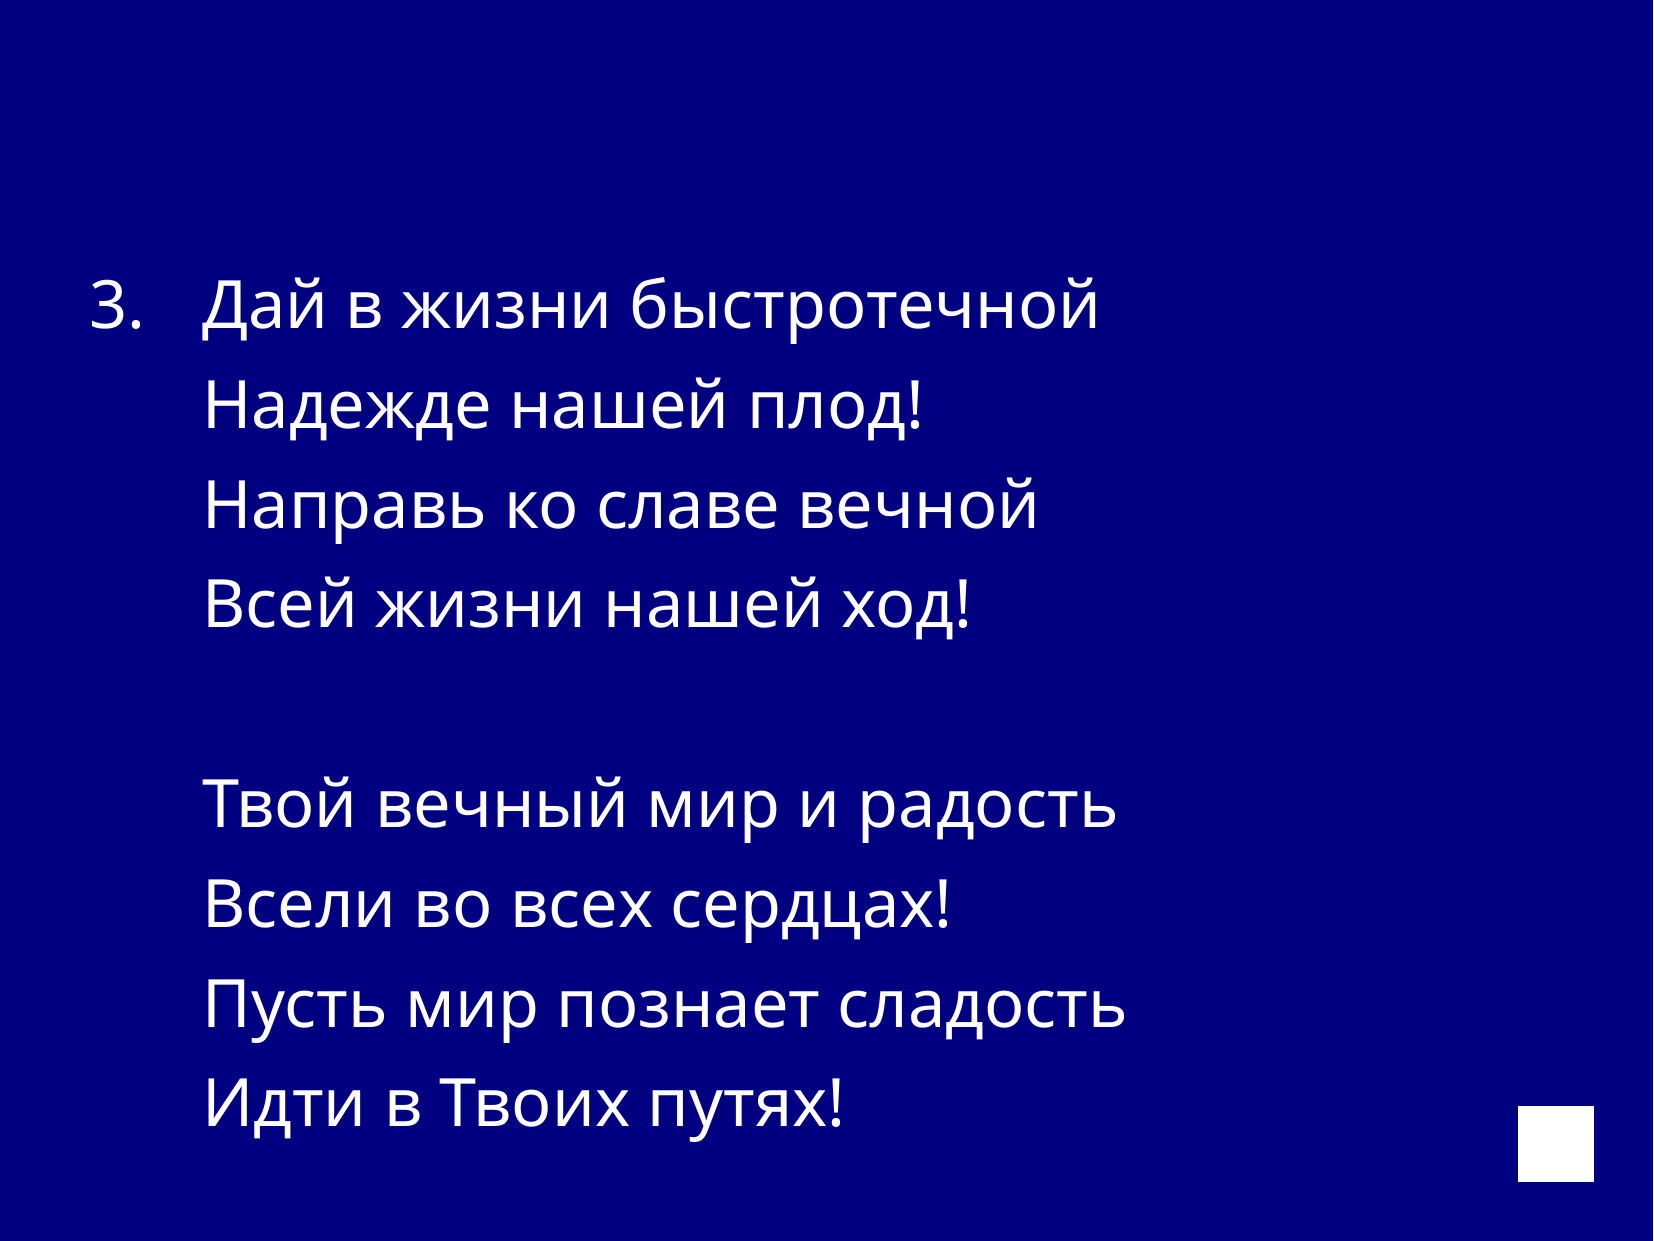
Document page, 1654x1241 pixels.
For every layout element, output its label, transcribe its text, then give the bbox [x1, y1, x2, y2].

text_box 3. Дай в жизни быстротечной Надежде нашей плод! Направь ко славе вечной Всей жизни нашей ход! Твой вечный мир и радость Всели во всех сердцах! Пусть мир познает сладость Идти в Твоих путях! [75, 150, 1576, 1163]
text_box [1518, 1106, 1594, 1182]
